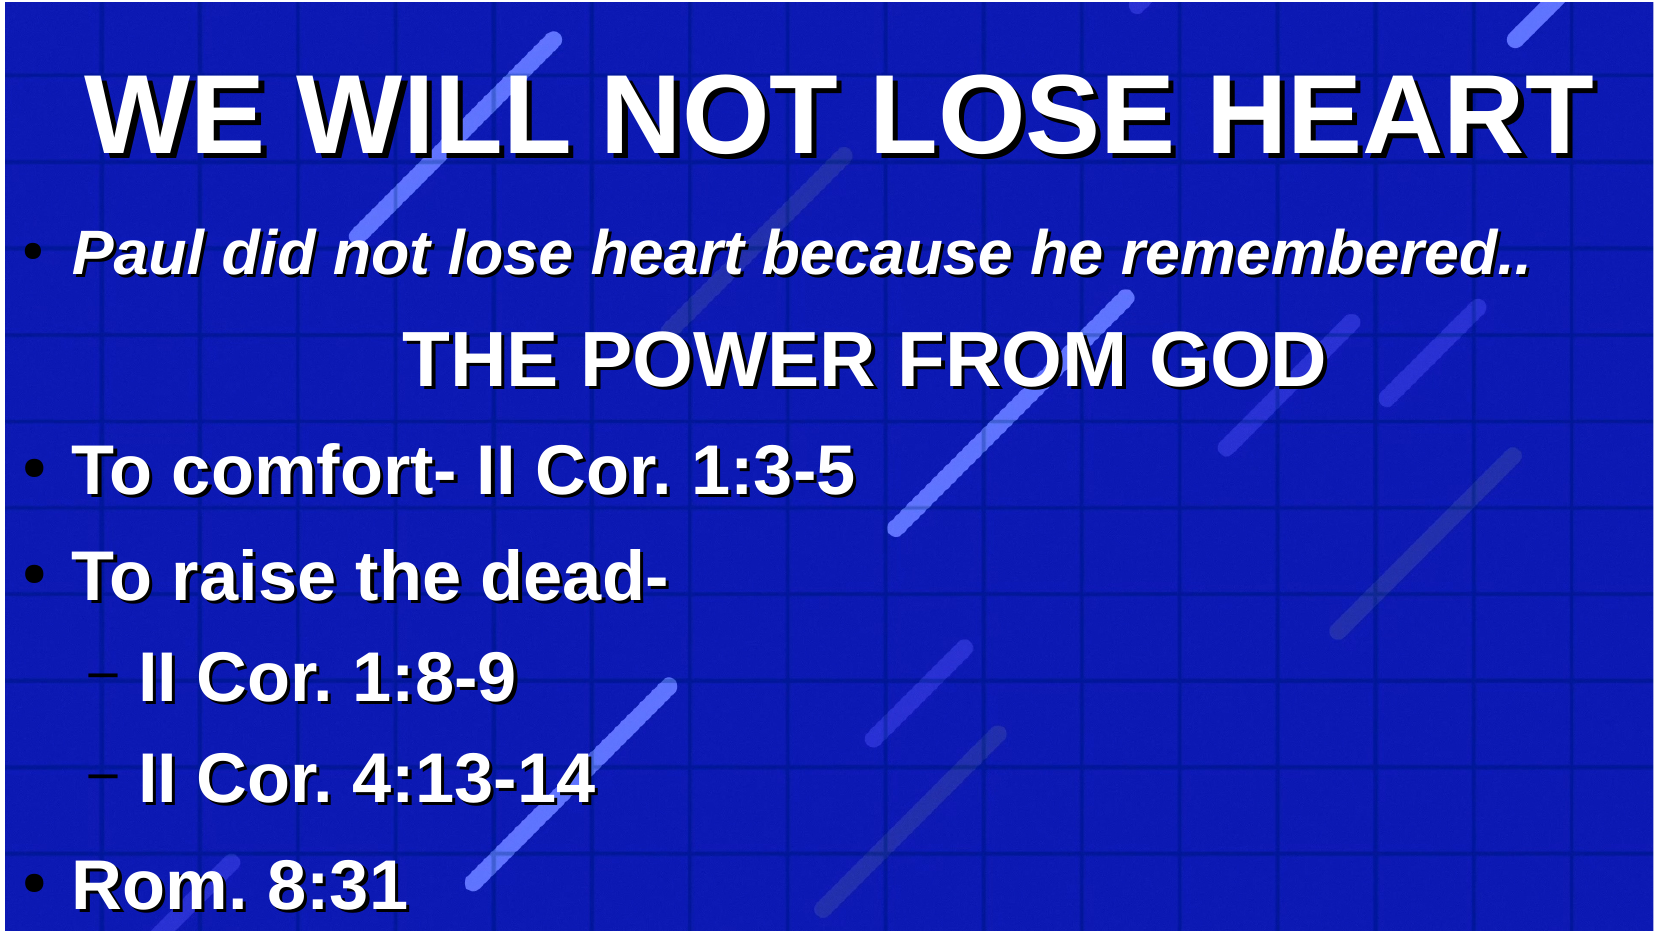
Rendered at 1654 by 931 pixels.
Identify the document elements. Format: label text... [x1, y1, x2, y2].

title WE WILL NOT LOSE HEART [45, 37, 1636, 193]
picture [5, 2, 1654, 217]
list Paul did not lose heart because he remembered.. THE POWER FROM GOD To comfort- II Cor. 1:3-5 To raise the dead- II Cor. 1:8-9 II Cor. 4:13-14 Rom. 8:31 [5, 217, 1654, 931]
